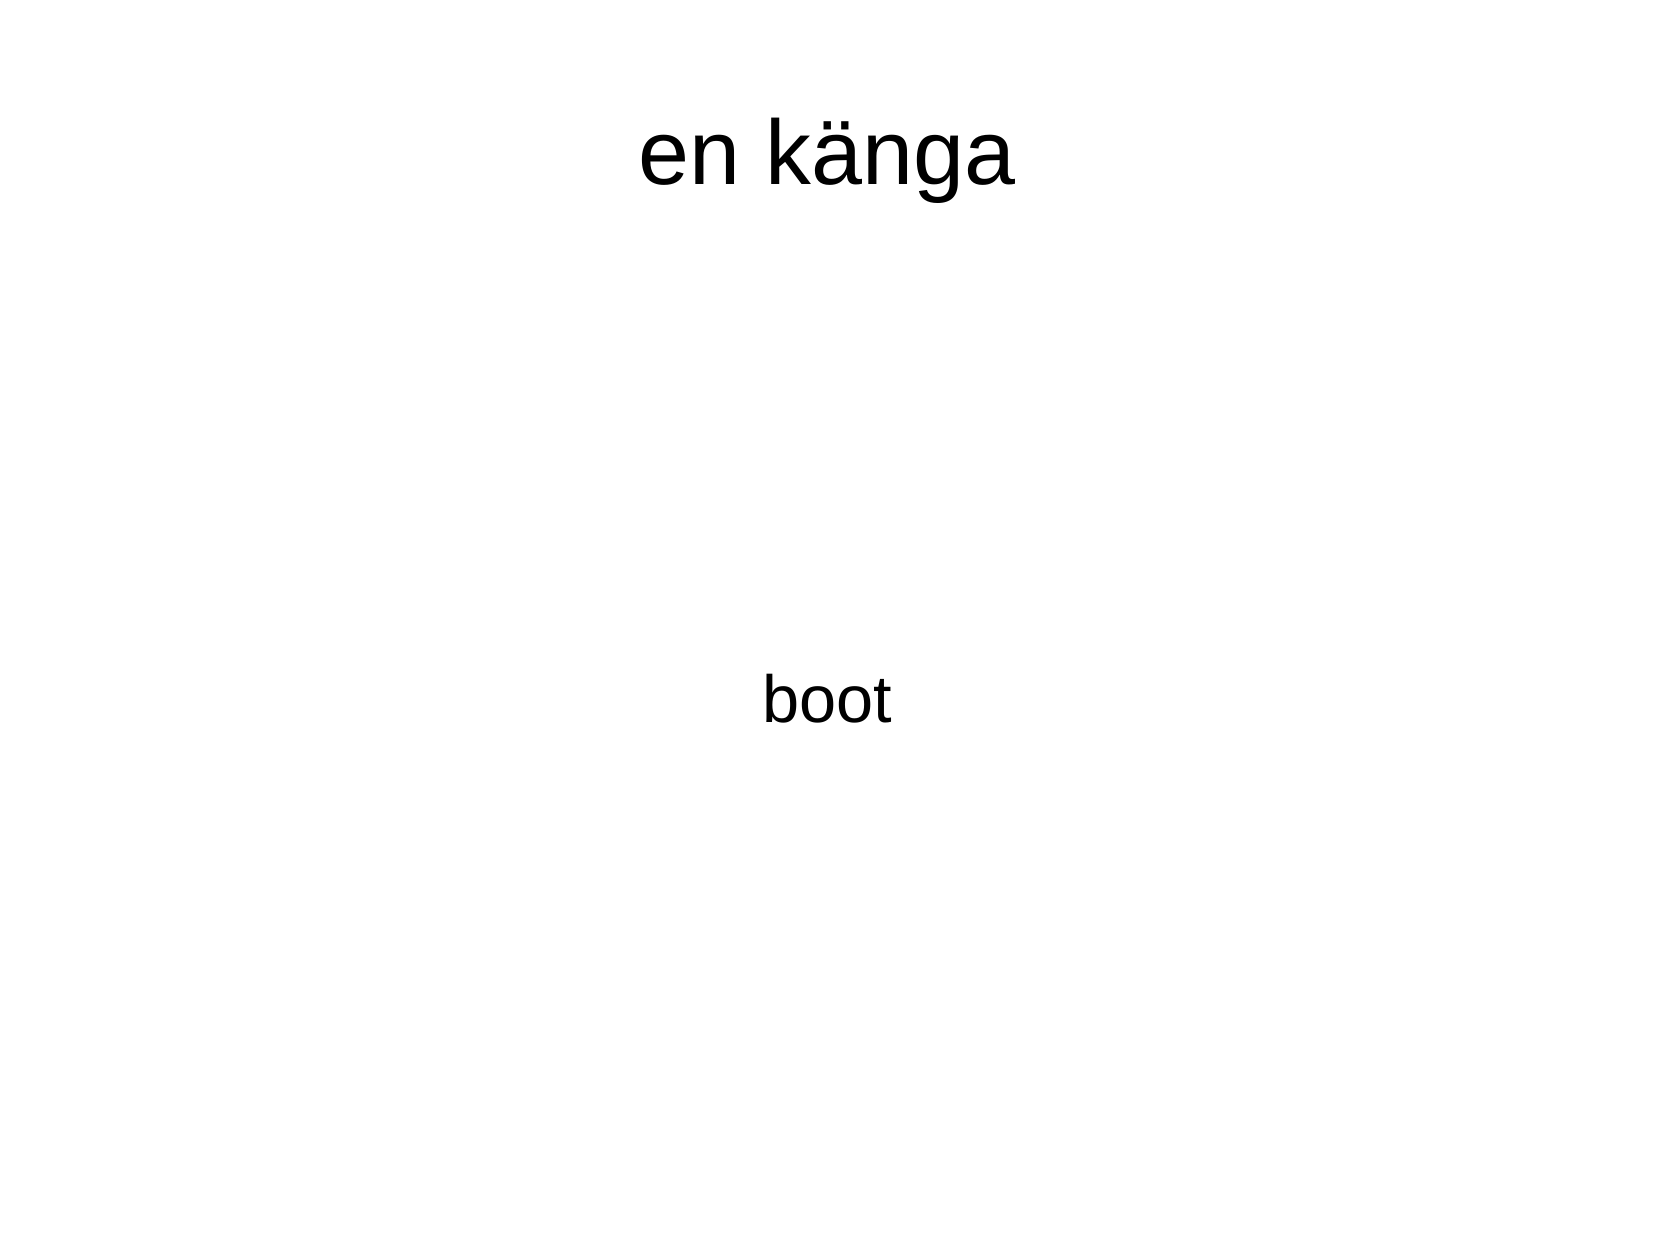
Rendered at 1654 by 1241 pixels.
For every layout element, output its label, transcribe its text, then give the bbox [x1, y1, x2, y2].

subtitle boot [82, 297, 1571, 1102]
title en känga [82, 56, 1571, 250]
